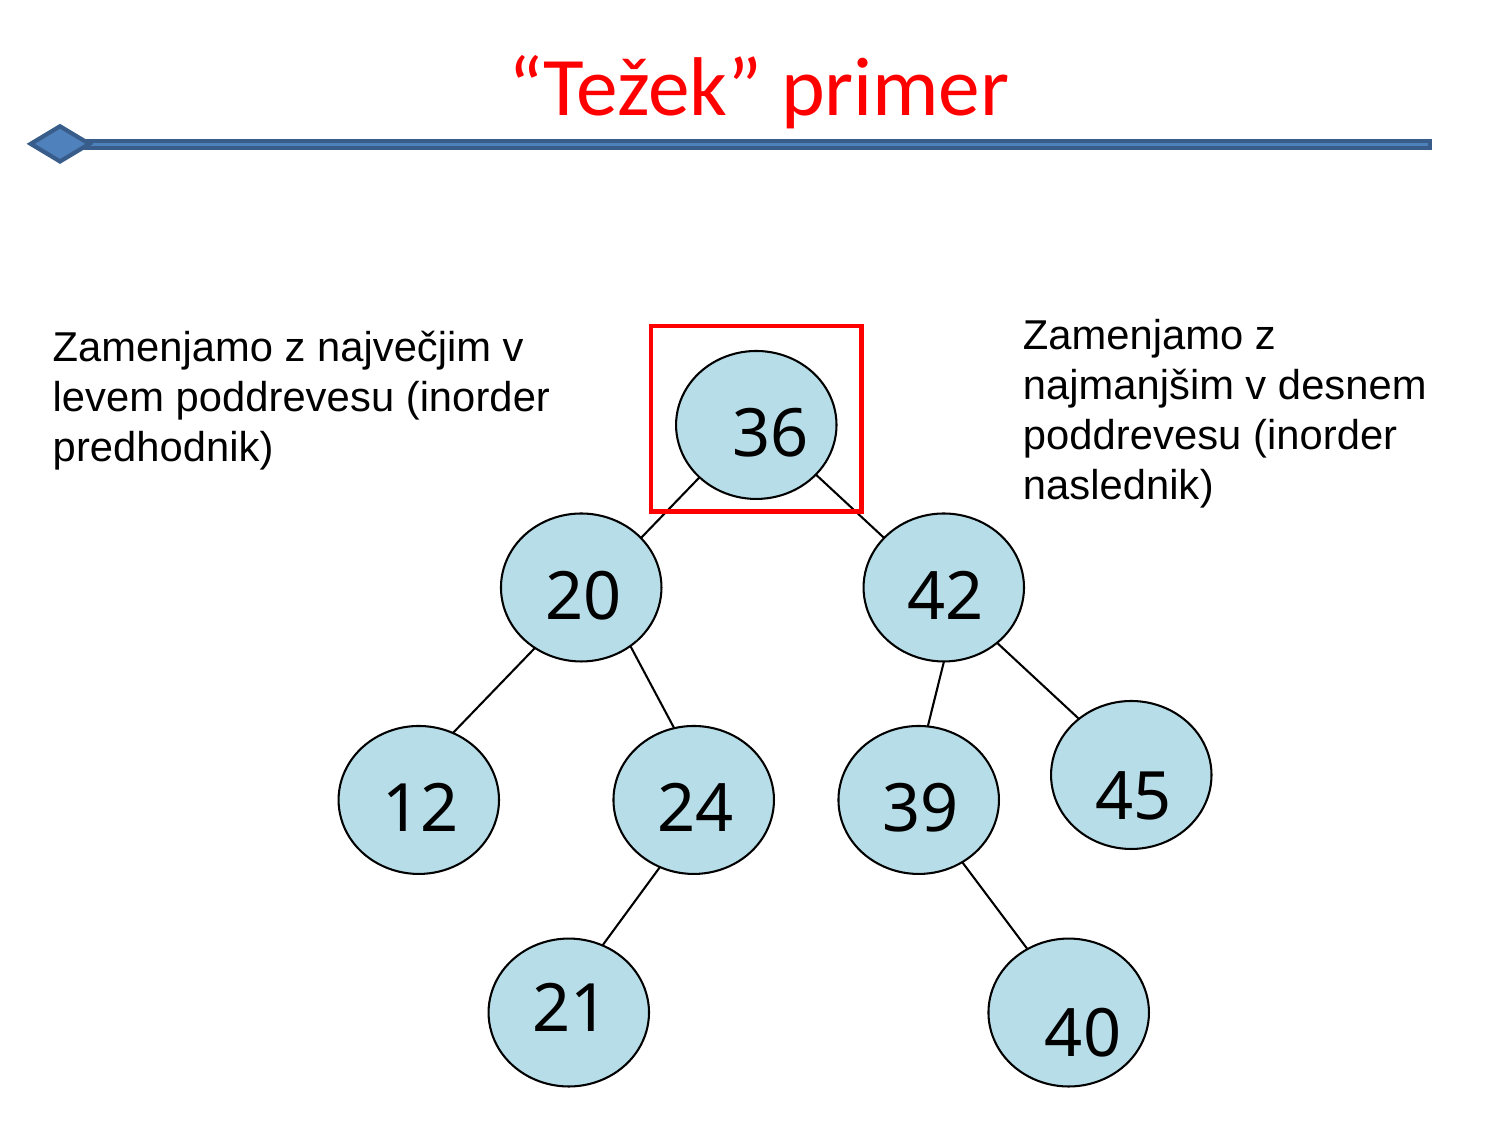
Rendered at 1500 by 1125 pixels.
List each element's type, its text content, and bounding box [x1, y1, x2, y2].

text_box 42 [892, 545, 1000, 641]
text_box 40 [1029, 982, 1137, 1078]
text_box 45 [1079, 744, 1187, 841]
text_box [488, 938, 650, 1087]
text_box 39 [867, 757, 975, 853]
text_box 24 [642, 757, 750, 853]
text_box [676, 350, 822, 499]
text_box Zamenjamo z najmanjšim v desnem poddrevesu (inorder naslednik) [1007, 299, 1500, 516]
text_box [613, 725, 774, 874]
text_box [838, 725, 999, 874]
title “Težek” primer [75, 23, 1426, 141]
text_box [338, 725, 500, 874]
text_box 21 [517, 957, 625, 1053]
text_box Zamenjamo z največjim v levem poddrevesu (inorder predhodnik) [37, 312, 610, 478]
text_box [1031, 1078, 1106, 1087]
text_box [988, 938, 1149, 1077]
text_box [863, 513, 1025, 662]
text_box [1095, 841, 1168, 849]
text_box 20 [529, 545, 637, 641]
text_box [825, 386, 837, 464]
text_box 12 [367, 757, 475, 853]
text_box [500, 513, 662, 662]
text_box [1051, 700, 1212, 832]
text_box 36 [717, 382, 825, 478]
